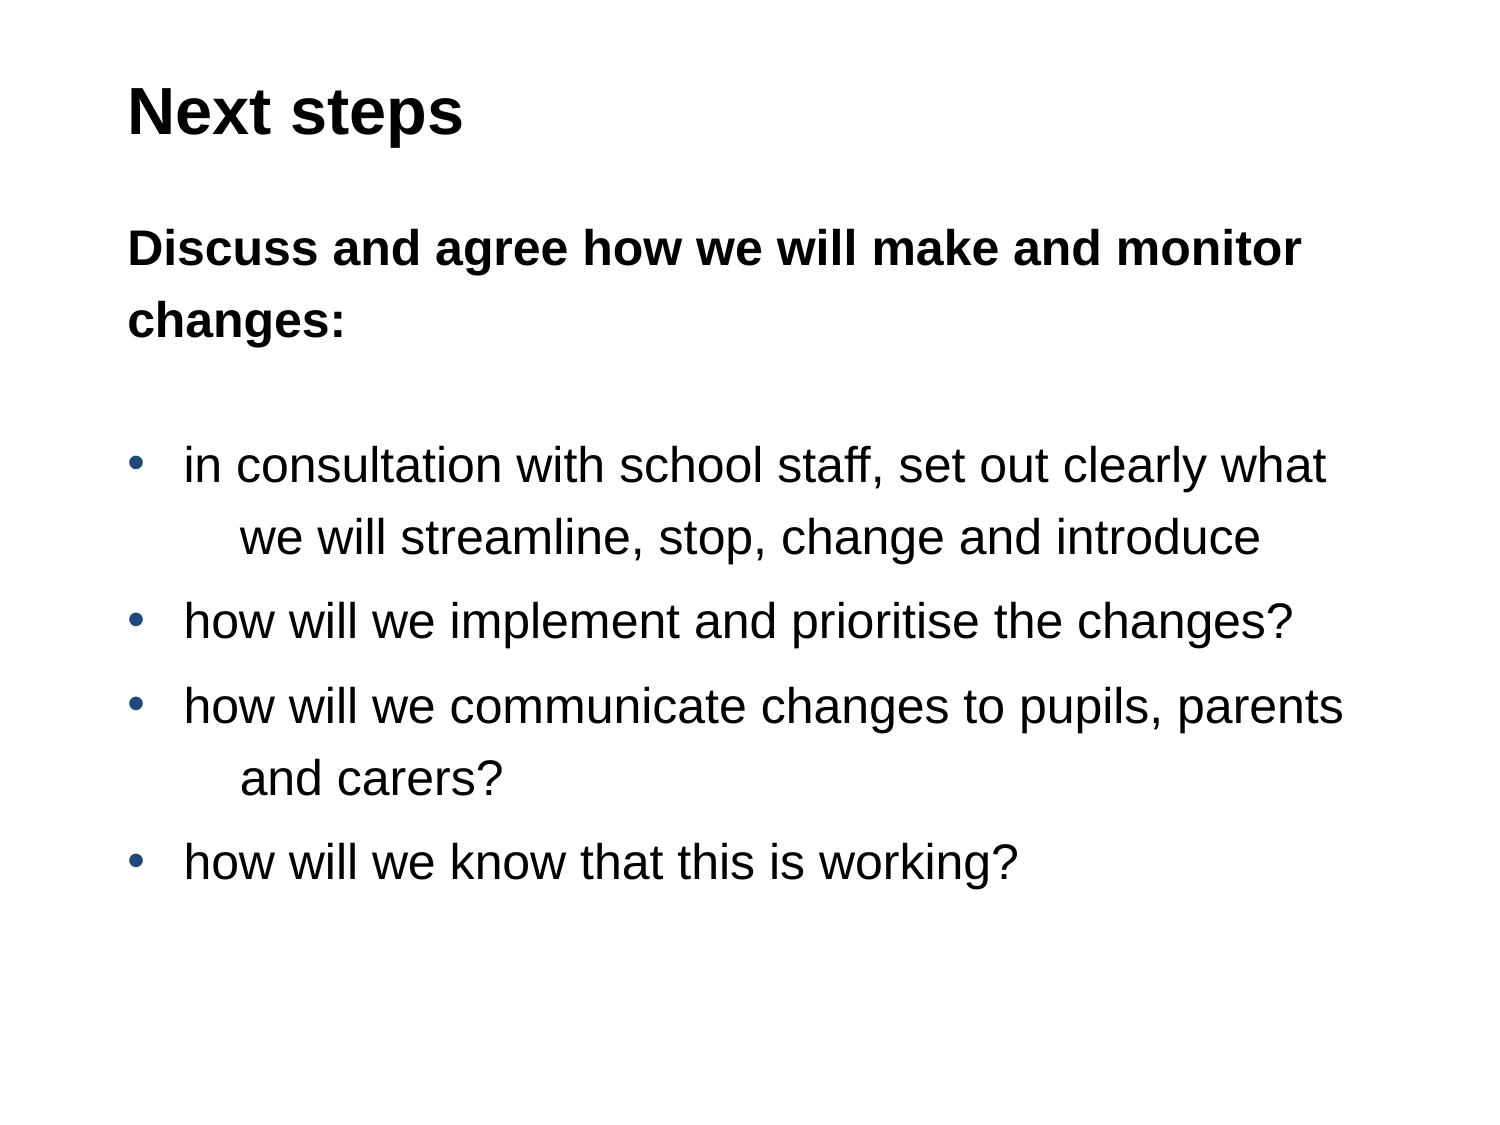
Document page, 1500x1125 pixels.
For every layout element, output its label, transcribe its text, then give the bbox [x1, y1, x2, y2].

list Discuss and agree how we will make and monitor changes: in consultation with school staff, set out clearly what we will streamline, stop, change and introduce how will we implement and prioritise the changes? how will we communicate changes to pupils, parents and carers? how will we know that this is working? [112, 196, 1388, 995]
title Next steps [112, 54, 1388, 161]
